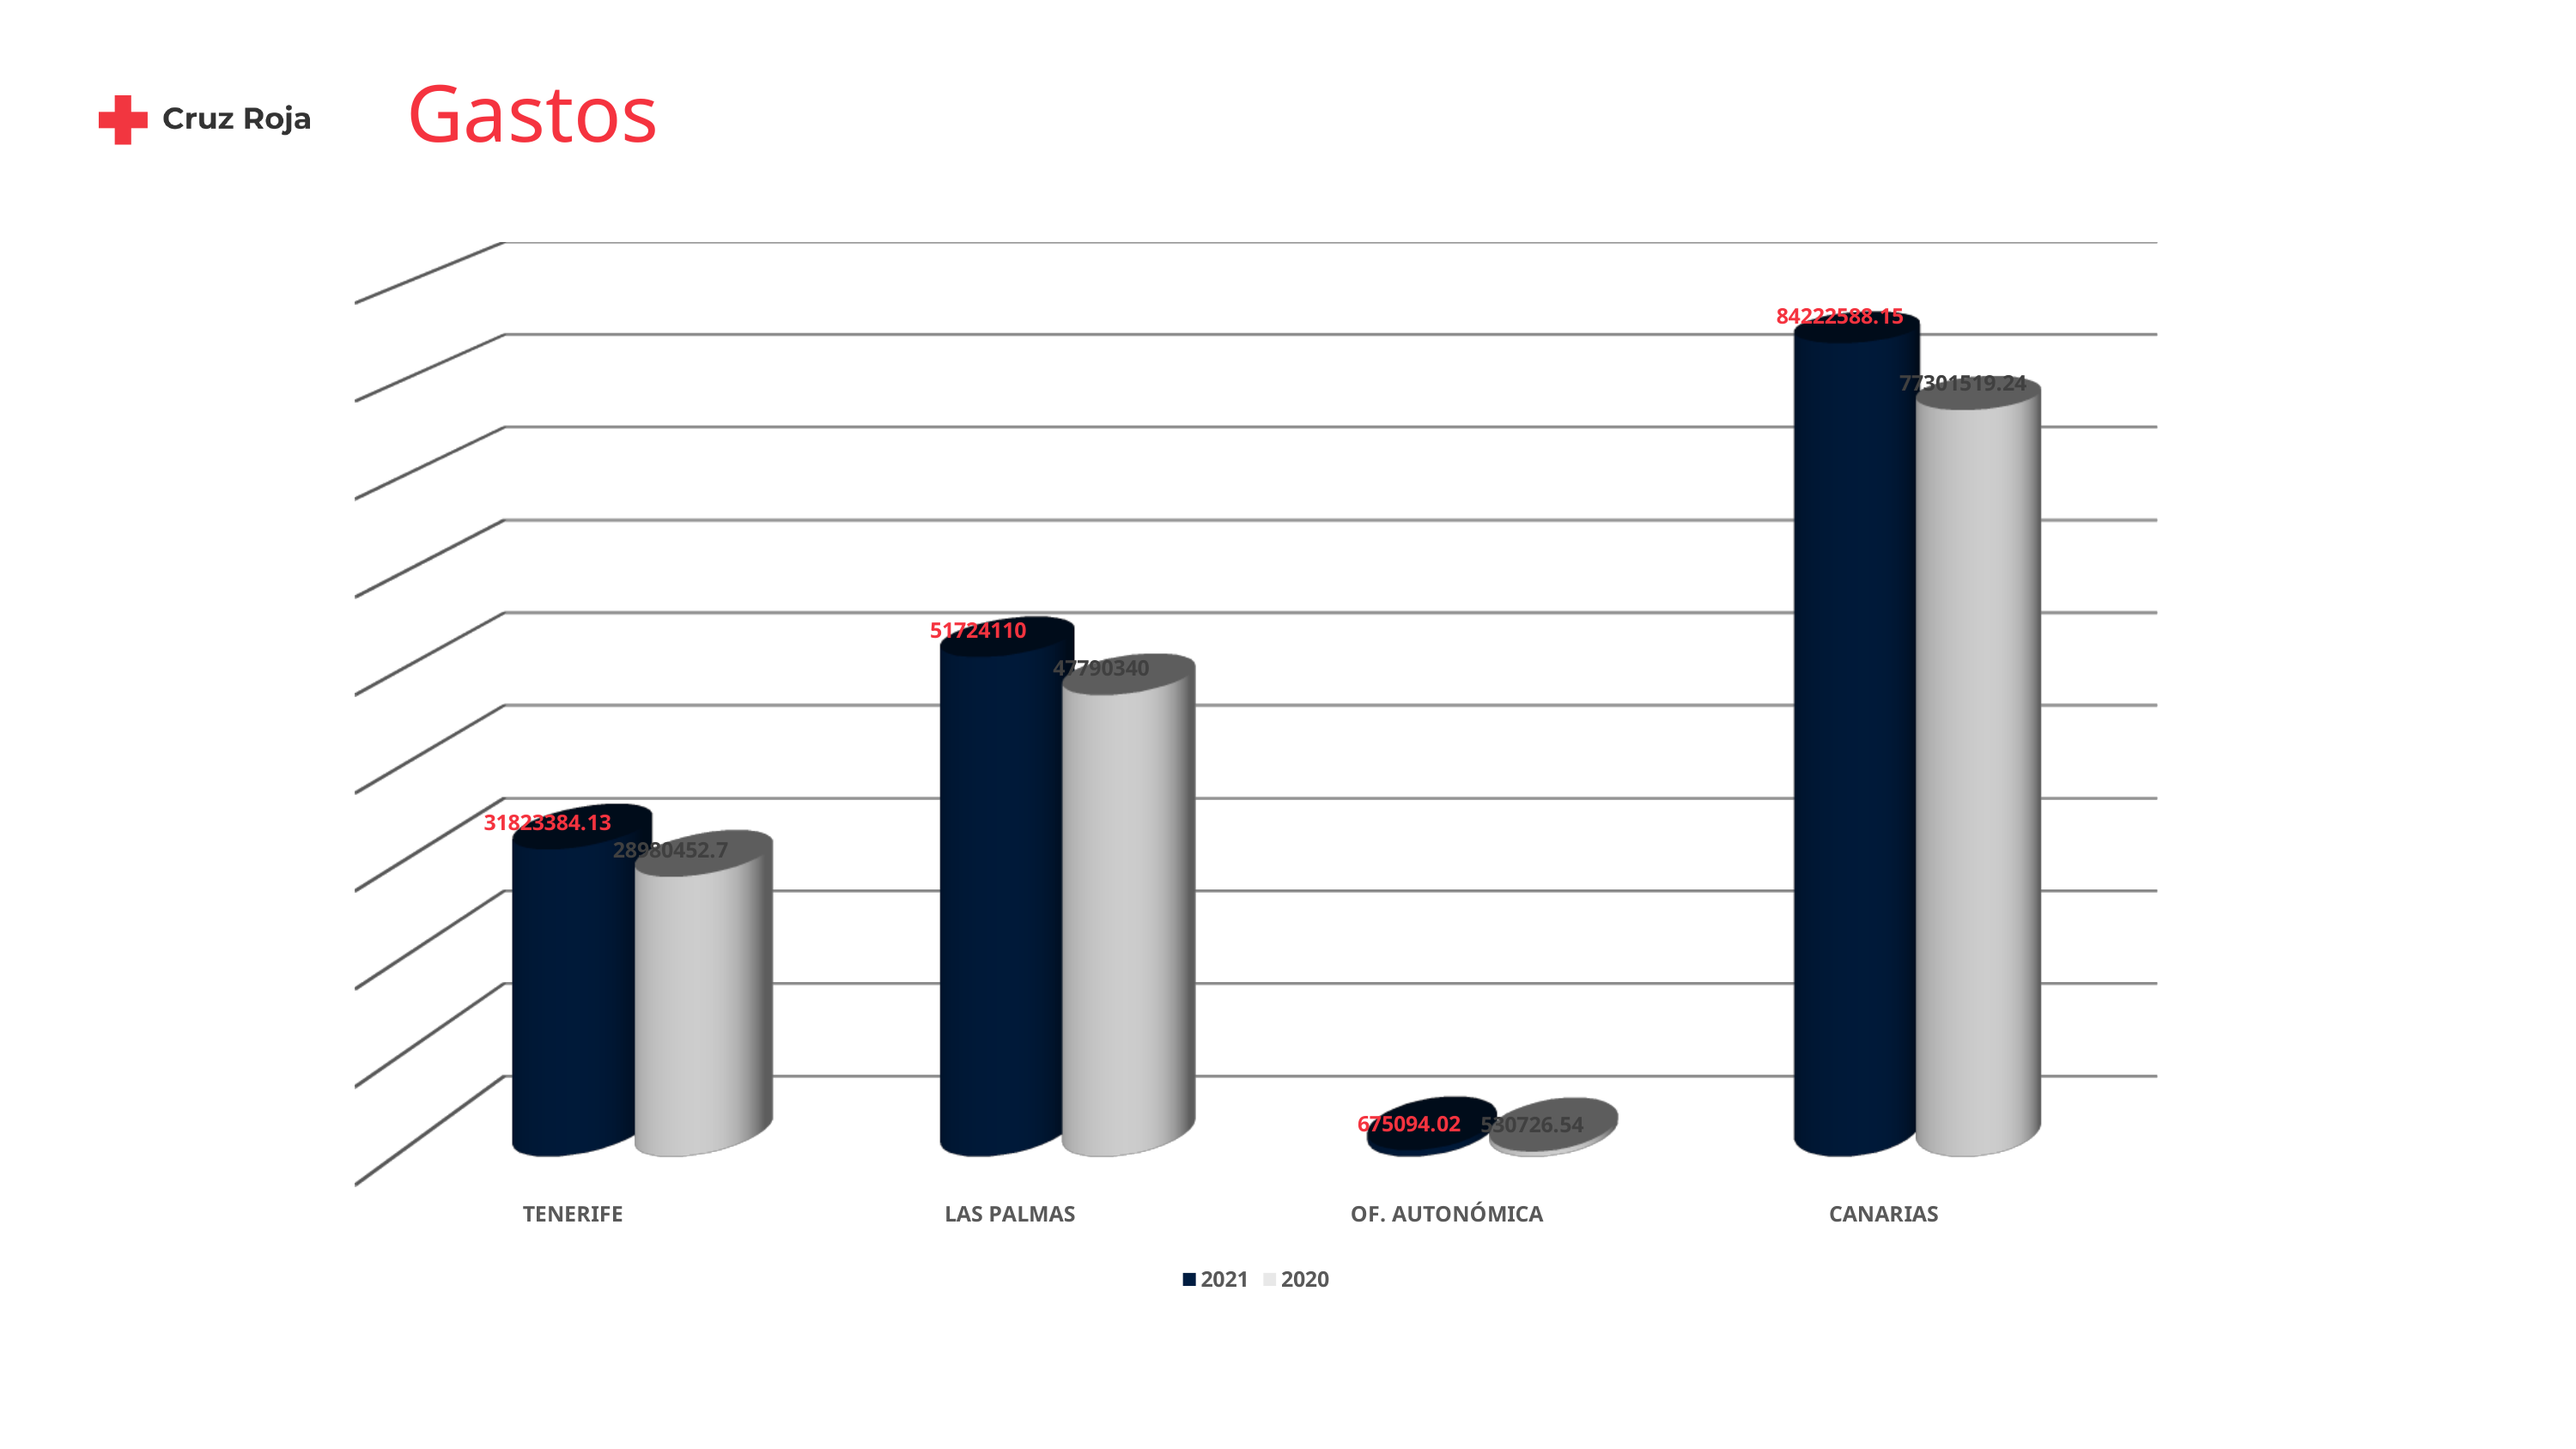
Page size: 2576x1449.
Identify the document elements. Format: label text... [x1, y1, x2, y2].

text_box Gastos [393, 75, 2501, 165]
chart [307, 221, 2205, 1300]
